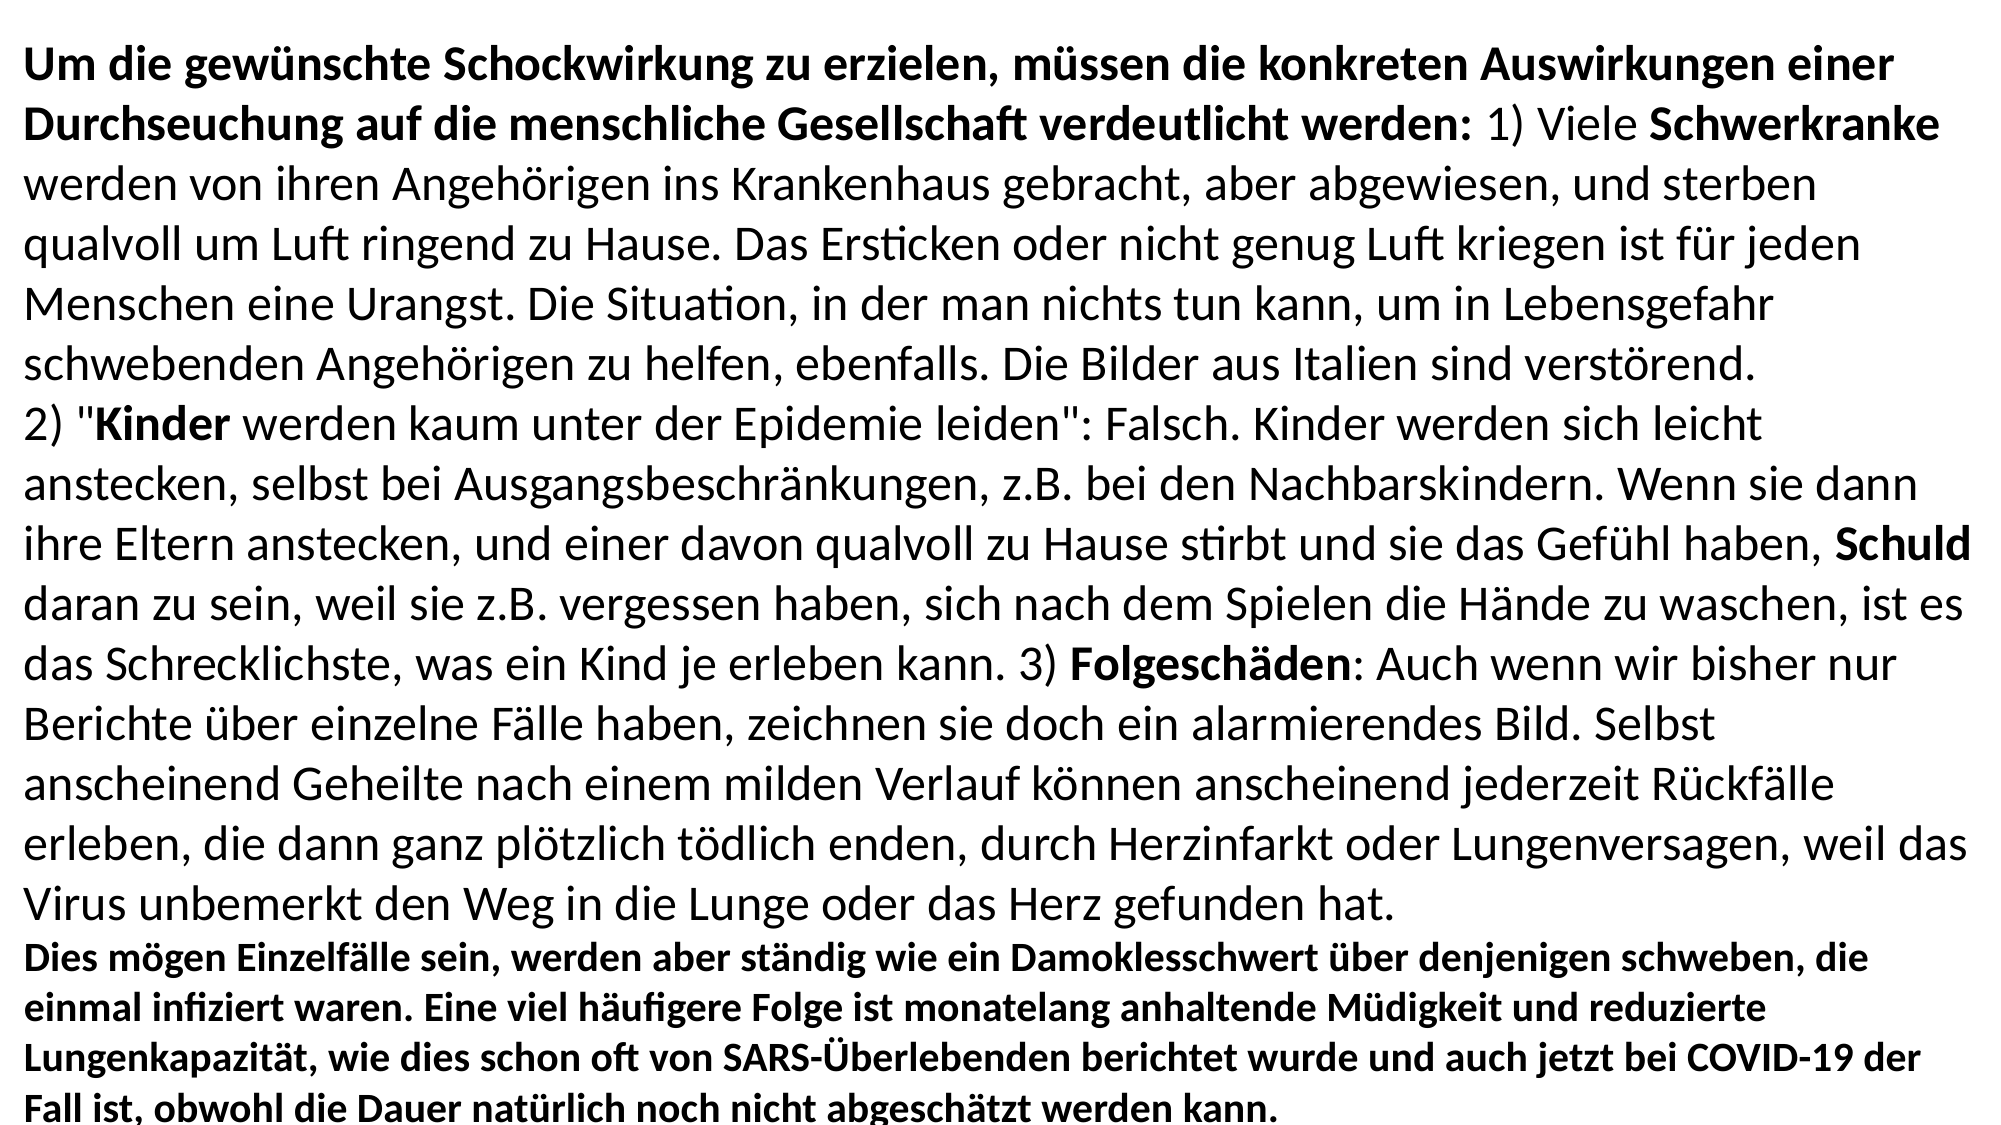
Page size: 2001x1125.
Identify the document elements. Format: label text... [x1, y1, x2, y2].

text_box Um die gewünschte Schockwirkung zu erzielen, müssen die konkreten Auswirkungen einer Durchseuchung auf die menschliche Gesellschaft verdeutlicht werden: 1) Viele Schwerkranke werden von ihren Angehörigen ins Krankenhaus gebracht, aber abgewiesen, und sterben qualvoll um Luft ringend zu Hause. Das Ersticken oder nicht genug Luft kriegen ist für jeden Menschen eine Urangst. Die Situation, in der man nichts tun kann, um in Lebensgefahr schwebenden Angehörigen zu helfen, ebenfalls. Die Bilder aus Italien sind verstörend. 2) "Kinder werden kaum unter der Epidemie leiden": Falsch. Kinder werden sich leicht anstecken, selbst bei Ausgangsbeschränkungen, z.B. bei den Nachbarskindern. Wenn sie dann ihre Eltern anstecken, und einer davon qualvoll zu Hause stirbt und sie das Gefühl haben, Schuld daran zu sein, weil sie z.B. vergessen haben, sich nach dem Spielen die Hände zu waschen, ist es das Schrecklichste, was ein Kind je erleben kann. 3) Folgeschäden: Auch wenn wir bisher nur Berichte über einzelne Fälle haben, zeichnen sie doch ein alarmierendes Bild. Selbst anscheinend Geheilte nach einem milden Verlauf können anscheinend jederzeit Rückfälle erleben, die dann ganz plötzlich tödlich enden, durch Herzinfarkt oder Lungenversagen, weil das Virus unbemerkt den Weg in die Lunge oder das Herz gefunden hat. Dies mögen Einzelfälle sein, werden aber ständig wie ein Damoklesschwert über denjenigen schweben, die einmal infiziert waren. Eine viel häufigere Folge ist monatelang anhaltende Müdigkeit und reduzierte Lungenkapazität, wie dies schon oft von SARS-Überlebenden berichtet wurde und auch jetzt bei COVID-19 der Fall ist, obwohl die Dauer natürlich noch nicht abgeschätzt werden kann. [8, 22, 1992, 1125]
